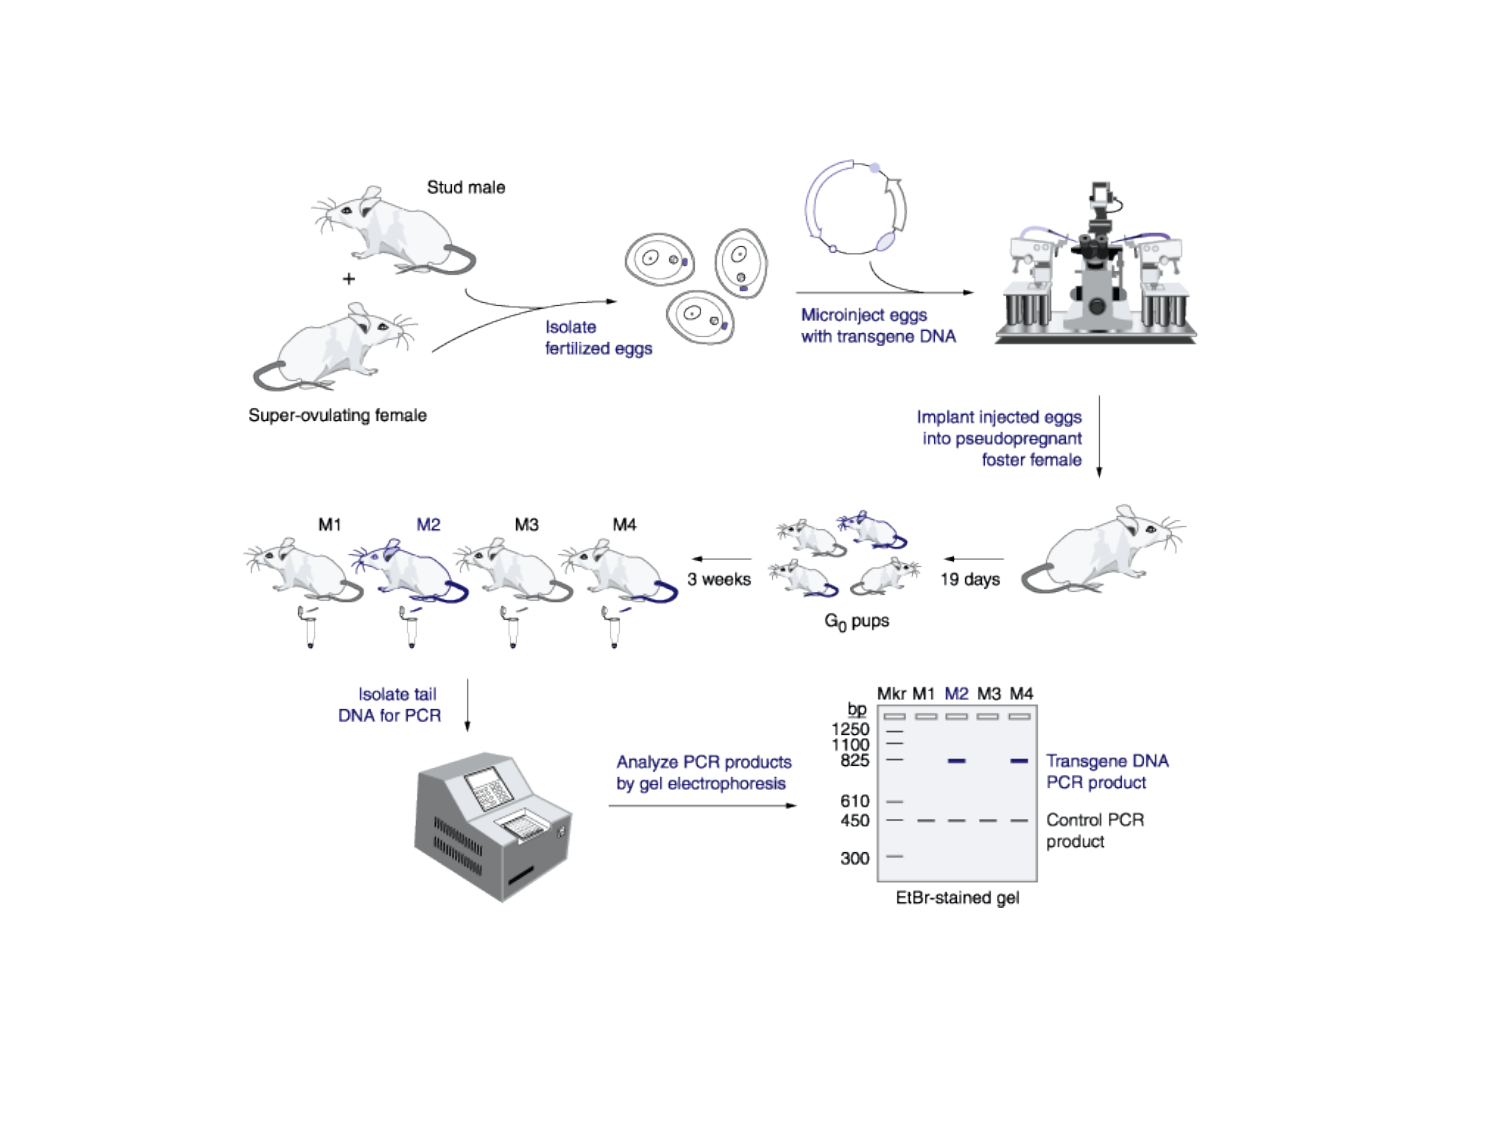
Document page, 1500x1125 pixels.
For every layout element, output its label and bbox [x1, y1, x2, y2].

picture [242, 159, 1199, 908]
